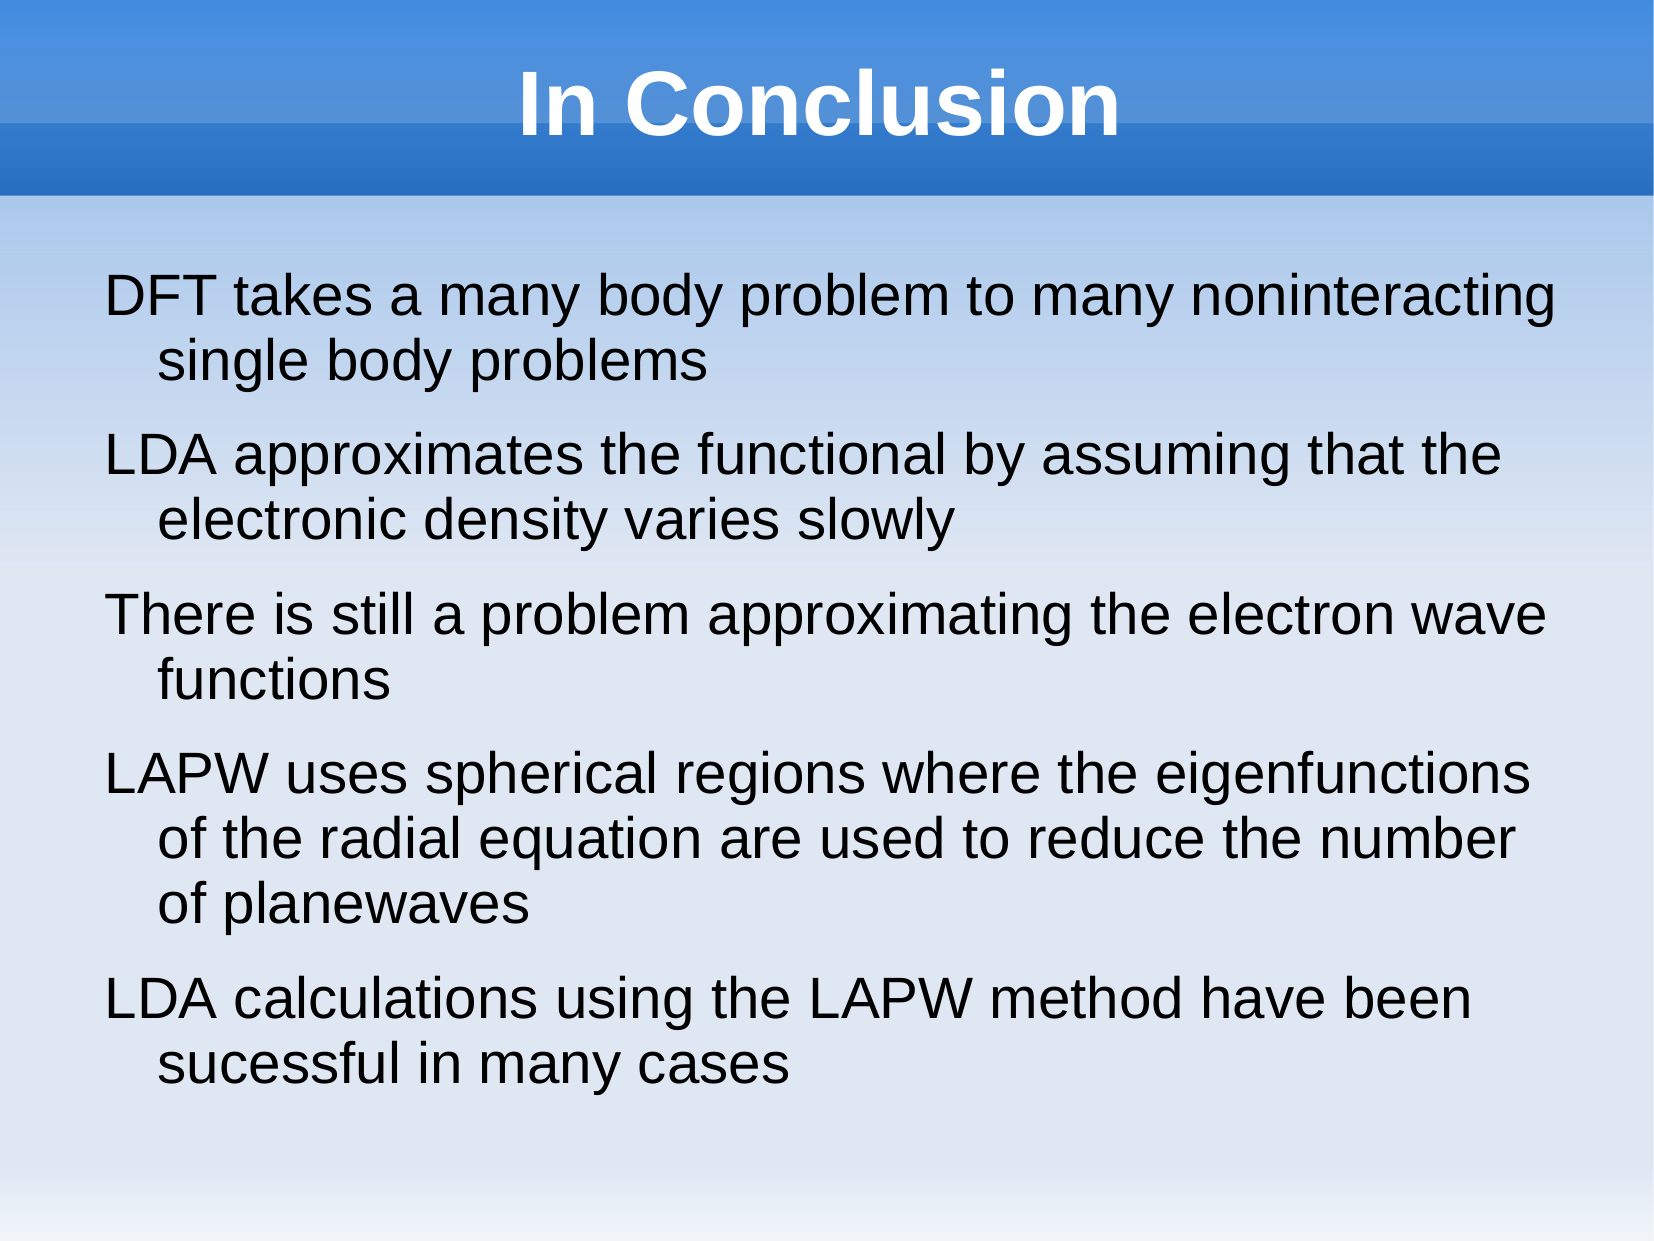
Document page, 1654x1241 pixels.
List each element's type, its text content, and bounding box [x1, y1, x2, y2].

picture [0, 0, 1654, 1241]
title In Conclusion [76, 7, 1565, 200]
list DFT takes a many body problem to many noninteracting single body problems LDA approximates the functional by assuming that the electronic density varies slowly There is still a problem approximating the electron wave functions LAPW uses spherical regions where the eigenfunctions of the radial equation are used to reduce the number of planewaves LDA calculations using the LAPW method have been sucessful in many cases [86, 262, 1576, 1126]
